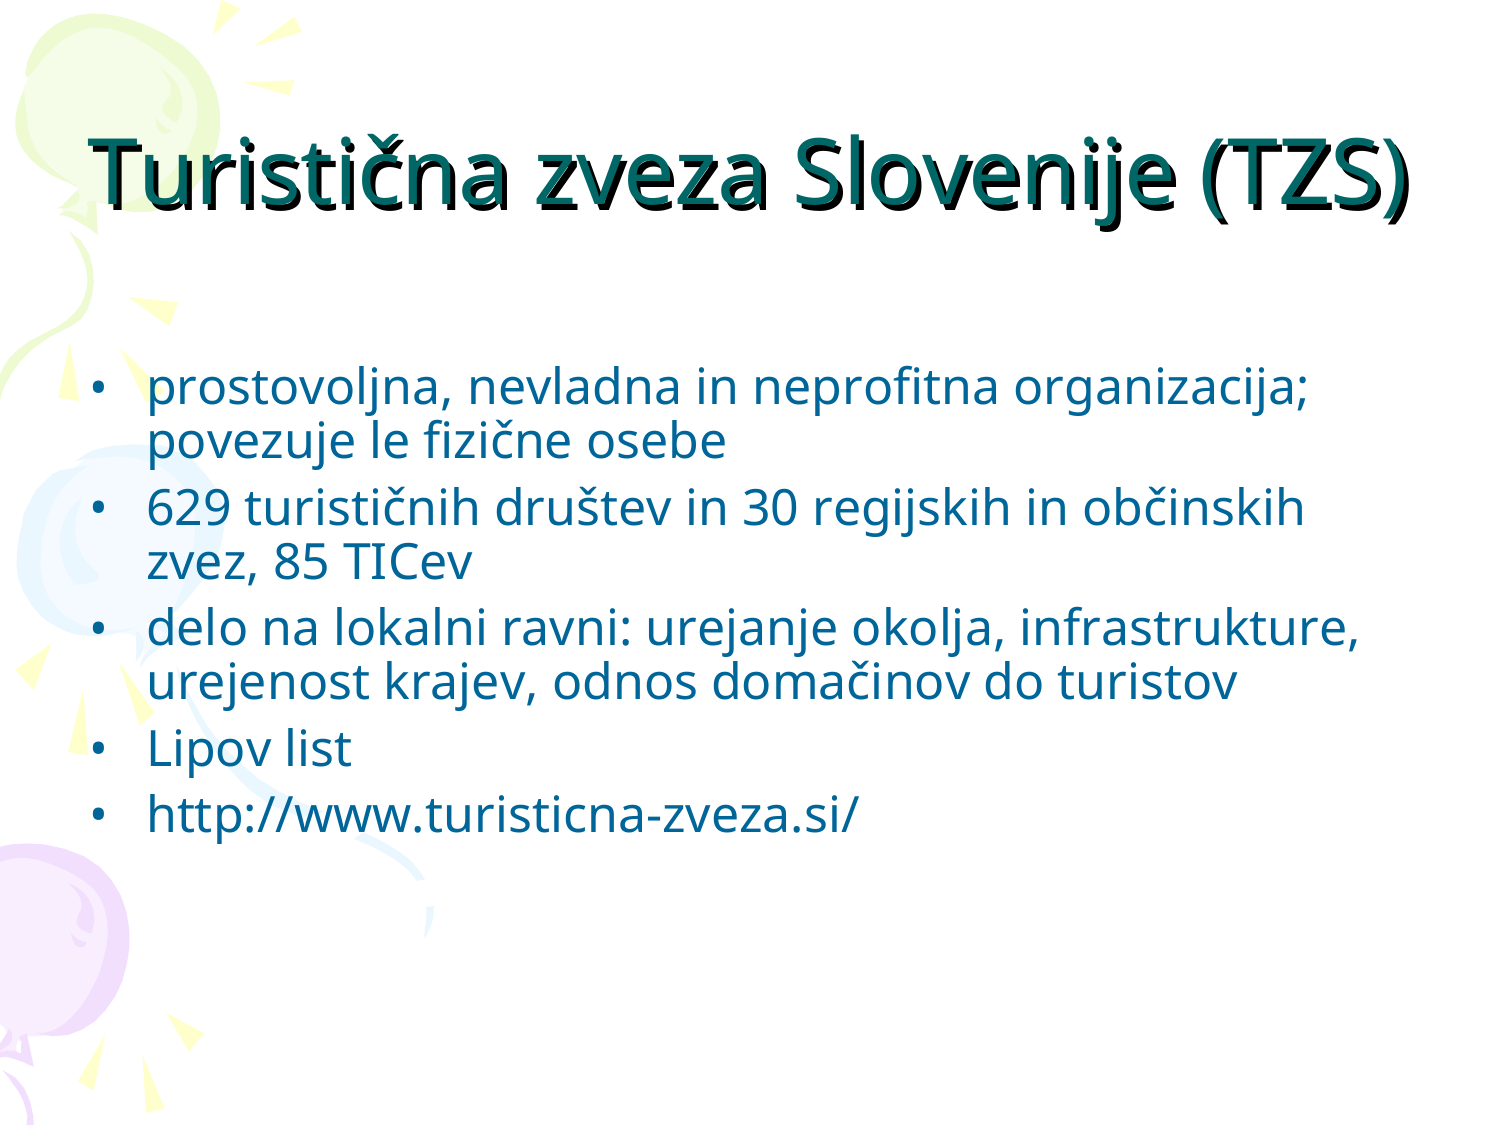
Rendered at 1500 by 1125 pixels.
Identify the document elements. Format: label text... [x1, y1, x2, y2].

title Turistična zveza Slovenije (TZS) [72, 16, 1426, 233]
list prostovoljna, nevladna in neprofitna organizacija; povezuje le fizične osebe 629 turističnih društev in 30 regijskih in občinskih zvez, 85 TICev delo na lokalni ravni: urejanje okolja, infrastrukture, urejenost krajev, odnos domačinov do turistov Lipov list http://www.turisticna-zveza.si/ [75, 262, 1426, 929]
